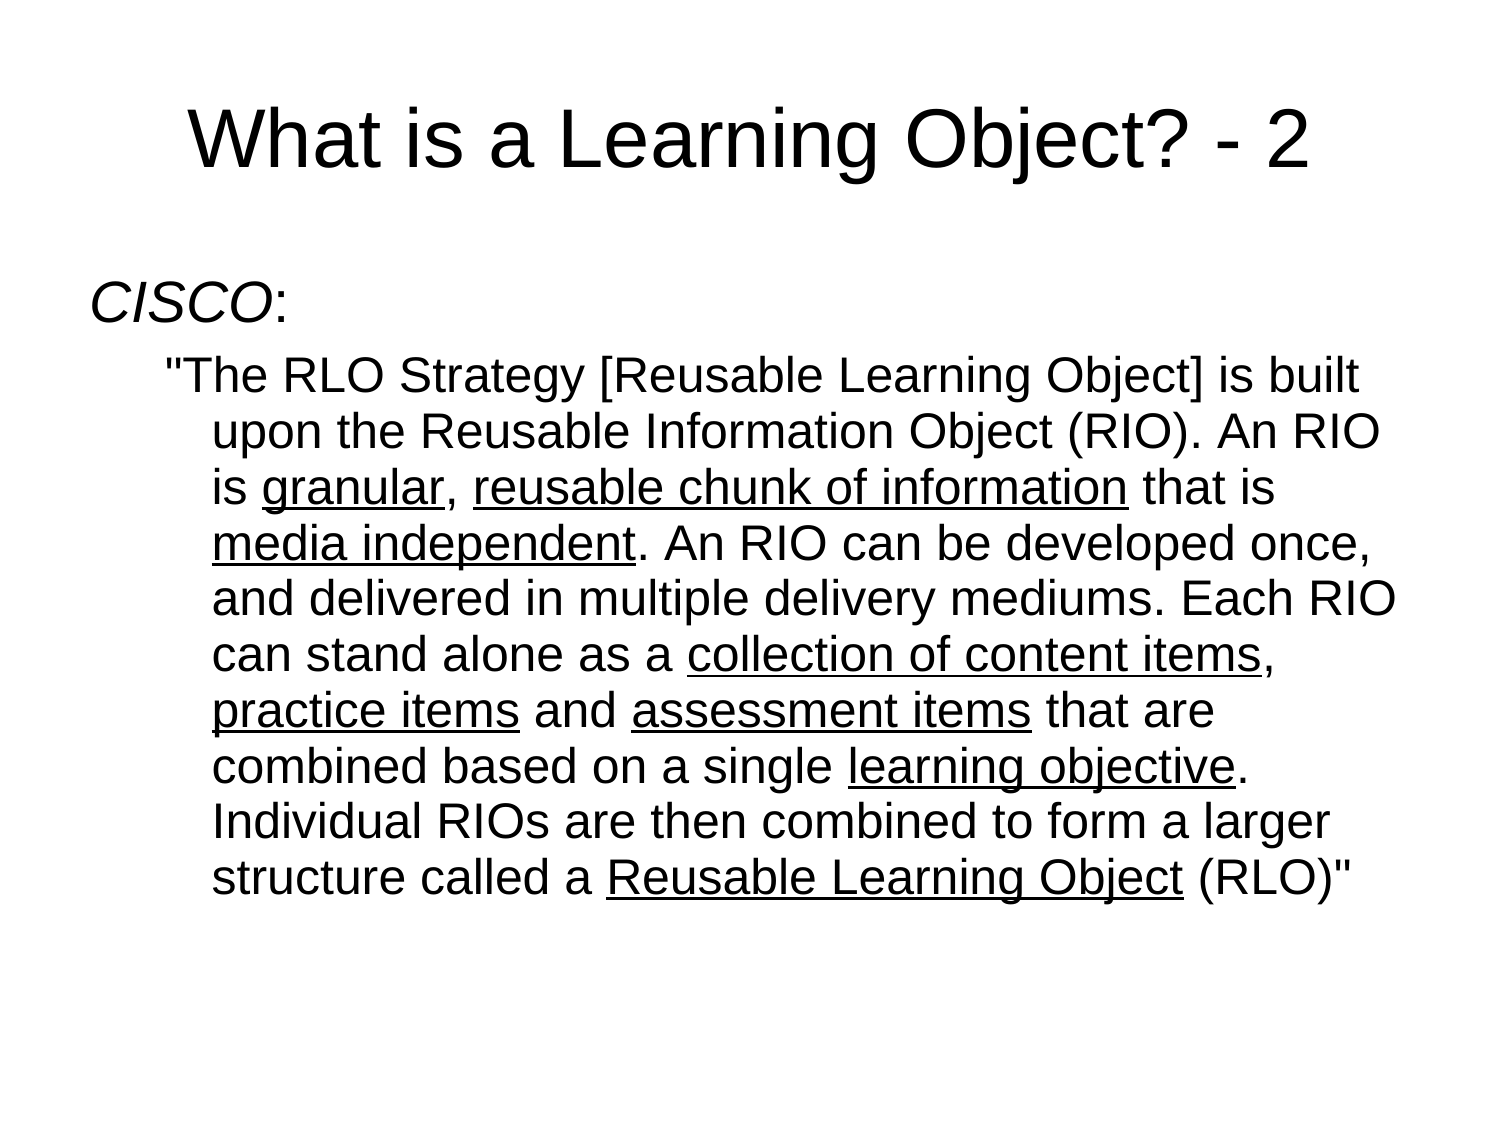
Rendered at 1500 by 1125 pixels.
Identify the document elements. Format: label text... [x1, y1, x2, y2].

title What is a Learning Object? - 2 [75, 45, 1426, 233]
list CISCO: "The RLO Strategy [Reusable Learning Object] is built upon the Reusable Information Object (RIO). An RIO is granular, reusable chunk of information that is media independent. An RIO can be developed once, and delivered in multiple delivery mediums. Each RIO can stand alone as a collection of content items, practice items and assessment items that are combined based on a single learning objective. Individual RIOs are then combined to form a larger structure called a Reusable Learning Object (RLO)" [75, 262, 1426, 1006]
